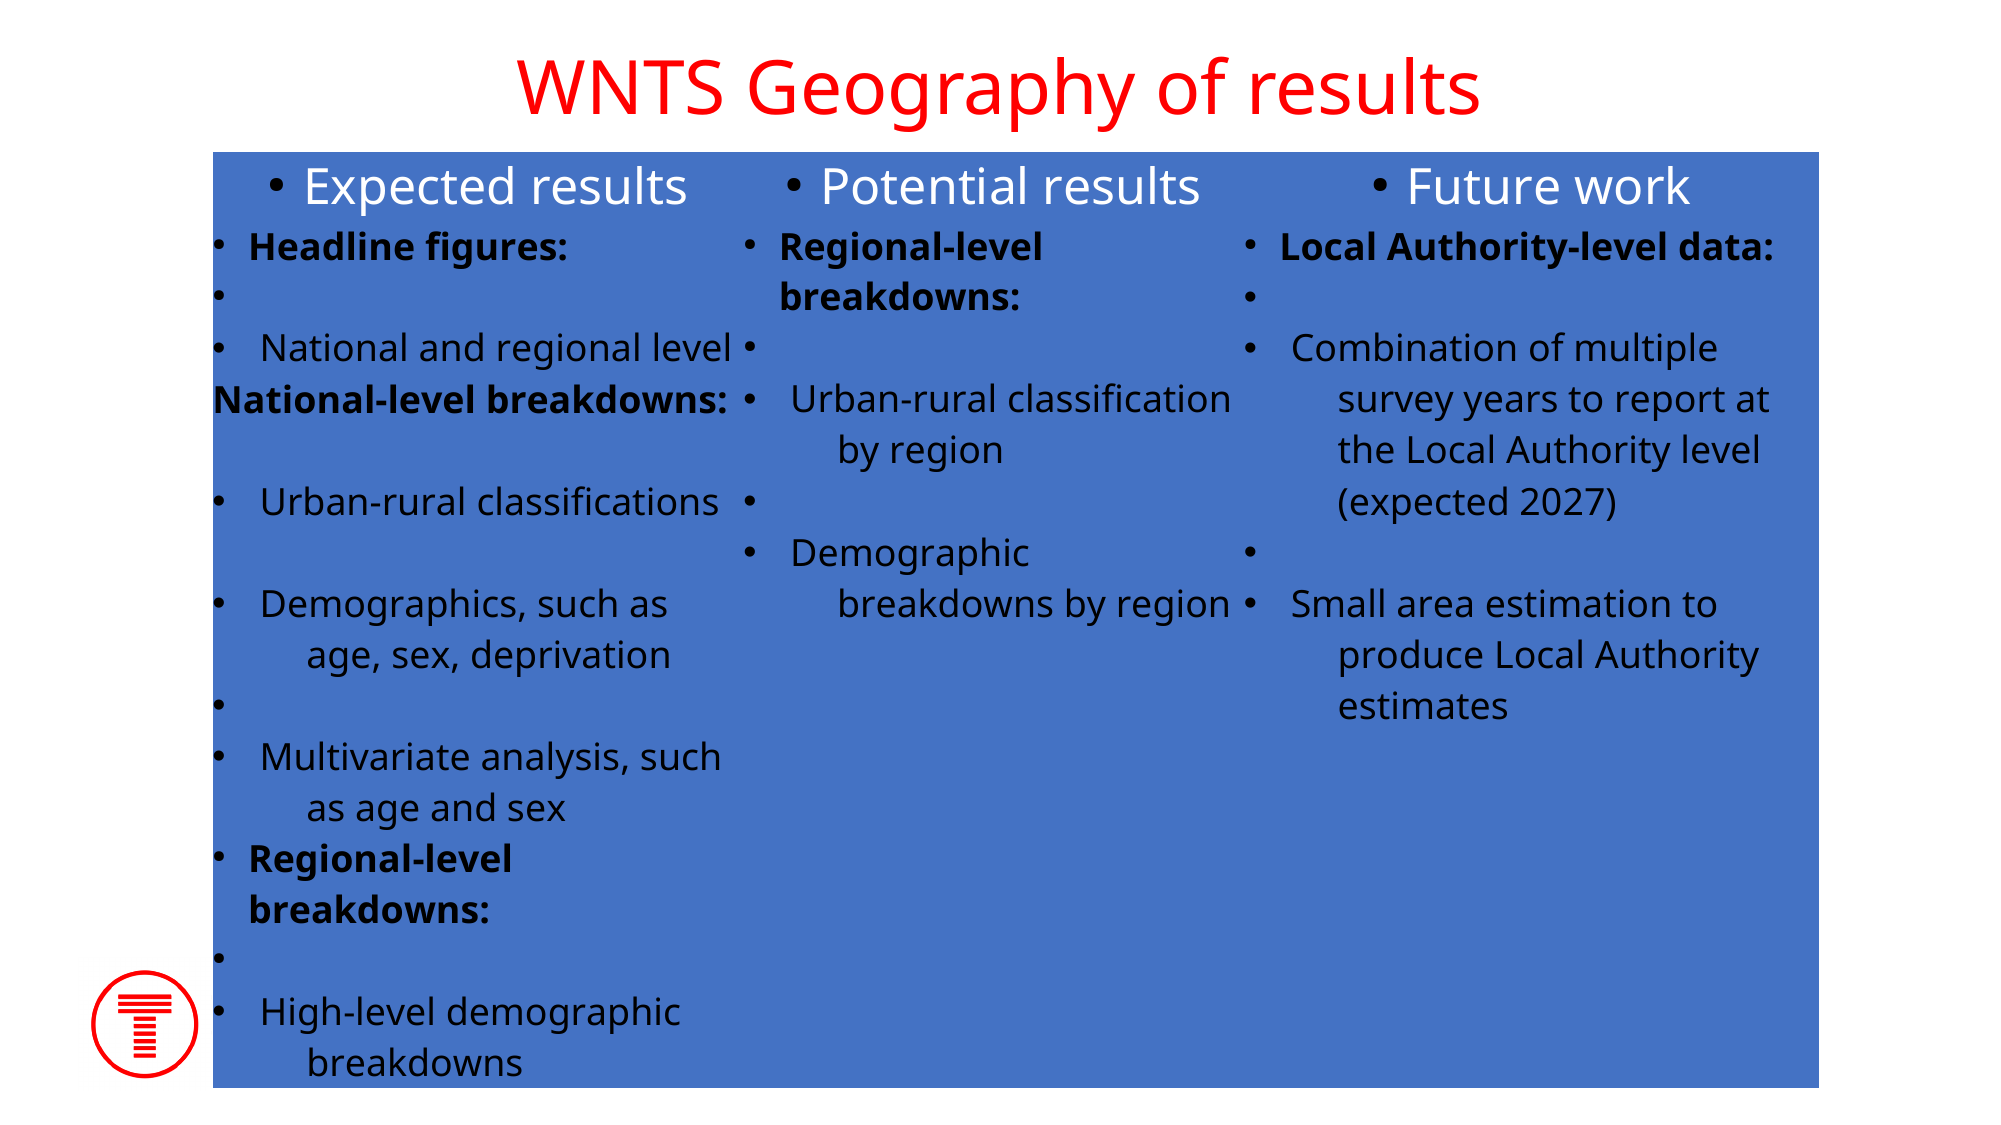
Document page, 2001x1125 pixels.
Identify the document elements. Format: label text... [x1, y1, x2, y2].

table_cell National-level breakdowns: Urban-rural classifications Demographics, such as age, sex, deprivation Multivariate analysis, such as age and sex [213, 373, 743, 832]
table_cell Regional-level breakdowns: Urban-rural classification by region Demographic breakdowns by region [743, 220, 1244, 1088]
table_cell Regional-level breakdowns: High-level demographic breakdowns [213, 832, 743, 1088]
table_cell Local Authority-level data: Combination of multiple survey years to report at the Local Authority level (expected 2027) Small area estimation to produce Local Authority estimates [1244, 220, 1819, 1088]
table_cell Headline figures: National and regional level [213, 220, 743, 373]
table_header Future work [1244, 152, 1819, 220]
title WNTS Geography of results [137, 42, 1863, 190]
table_header Expected results [213, 152, 743, 220]
table_header Potential results [743, 152, 1244, 220]
